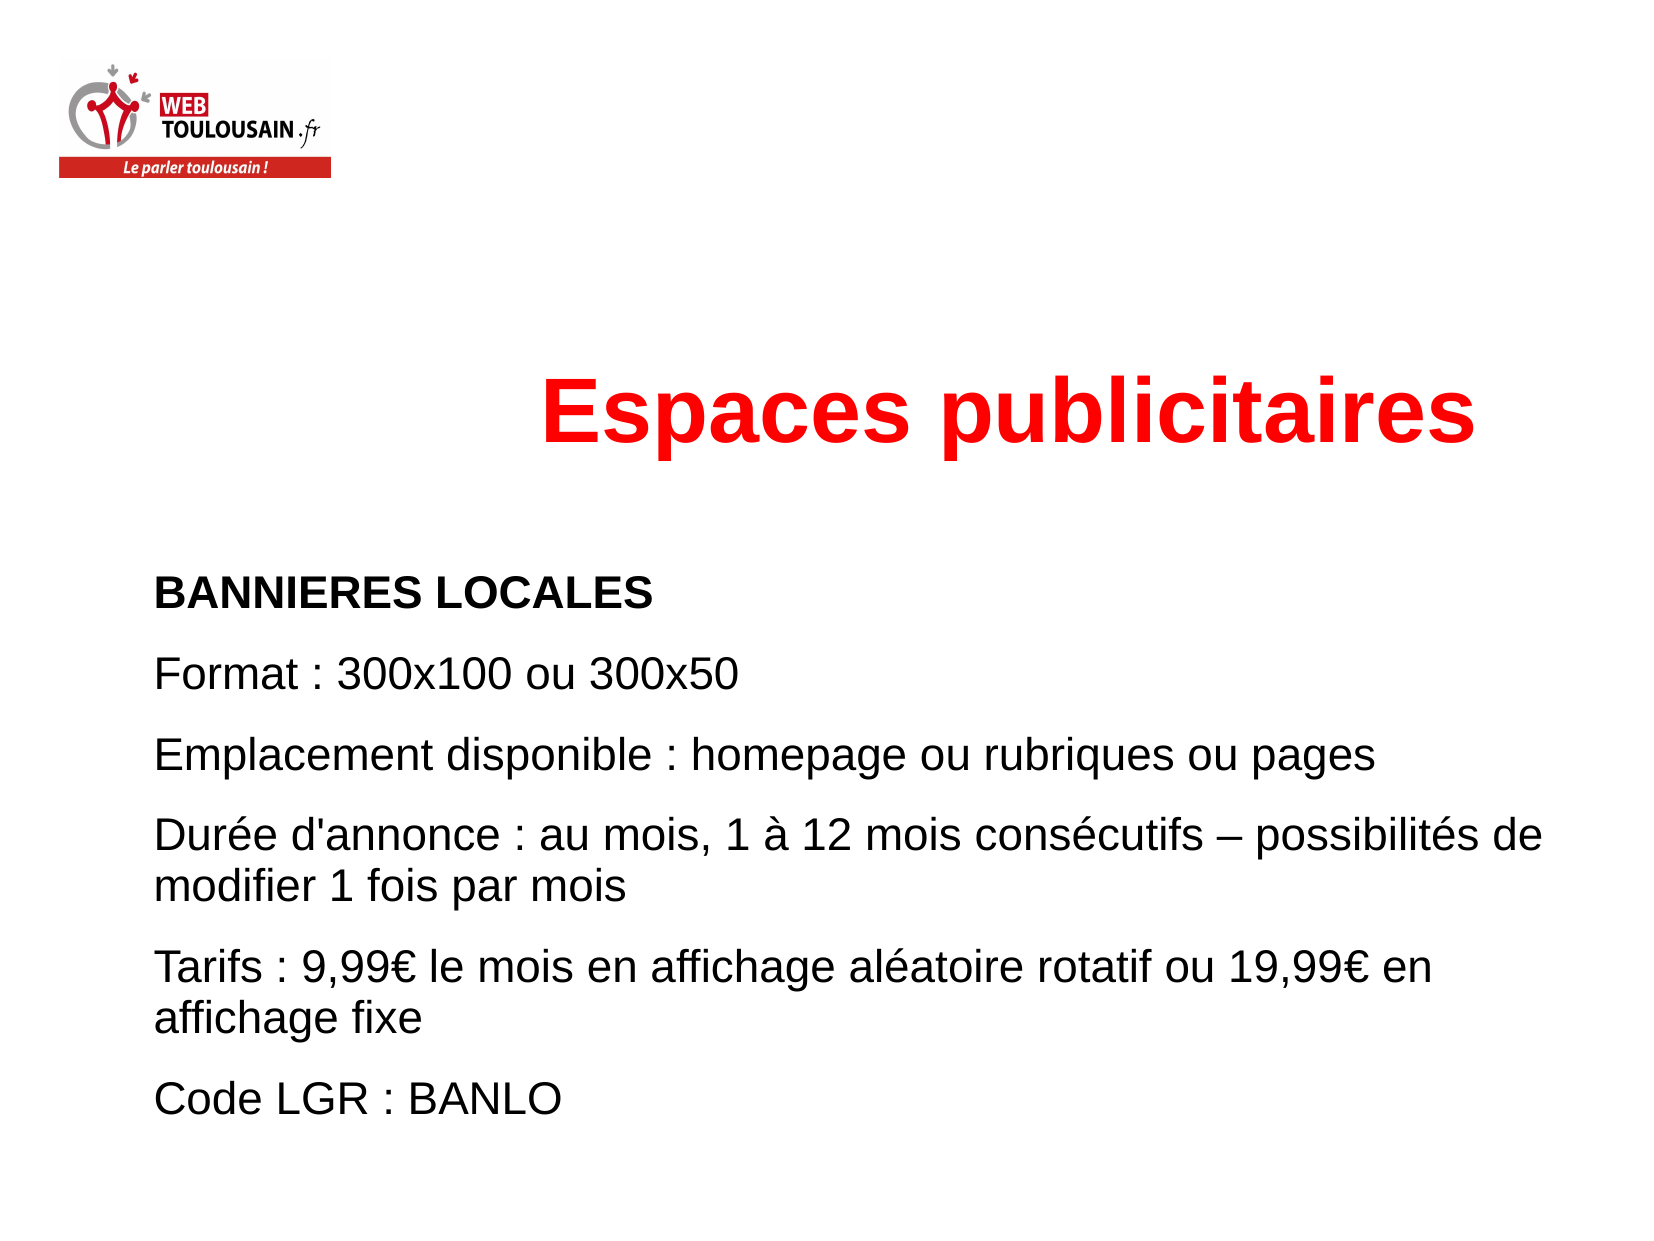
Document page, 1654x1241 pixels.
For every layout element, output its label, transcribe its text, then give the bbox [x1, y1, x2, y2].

list BANNIERES LOCALES Format : 300x100 ou 300x50 Emplacement disponible : homepage ou rubriques ou pages Durée d'annonce : au mois, 1 à 12 mois consécutifs – possibilités de modifier 1 fois par mois Tarifs : 9,99€ le mois en affichage aléatoire rotatif ou 19,99€ en affichage fixe Code LGR : BANLO [82, 566, 1571, 1170]
title Espaces publicitaires [448, 307, 1571, 515]
picture [59, 58, 331, 178]
